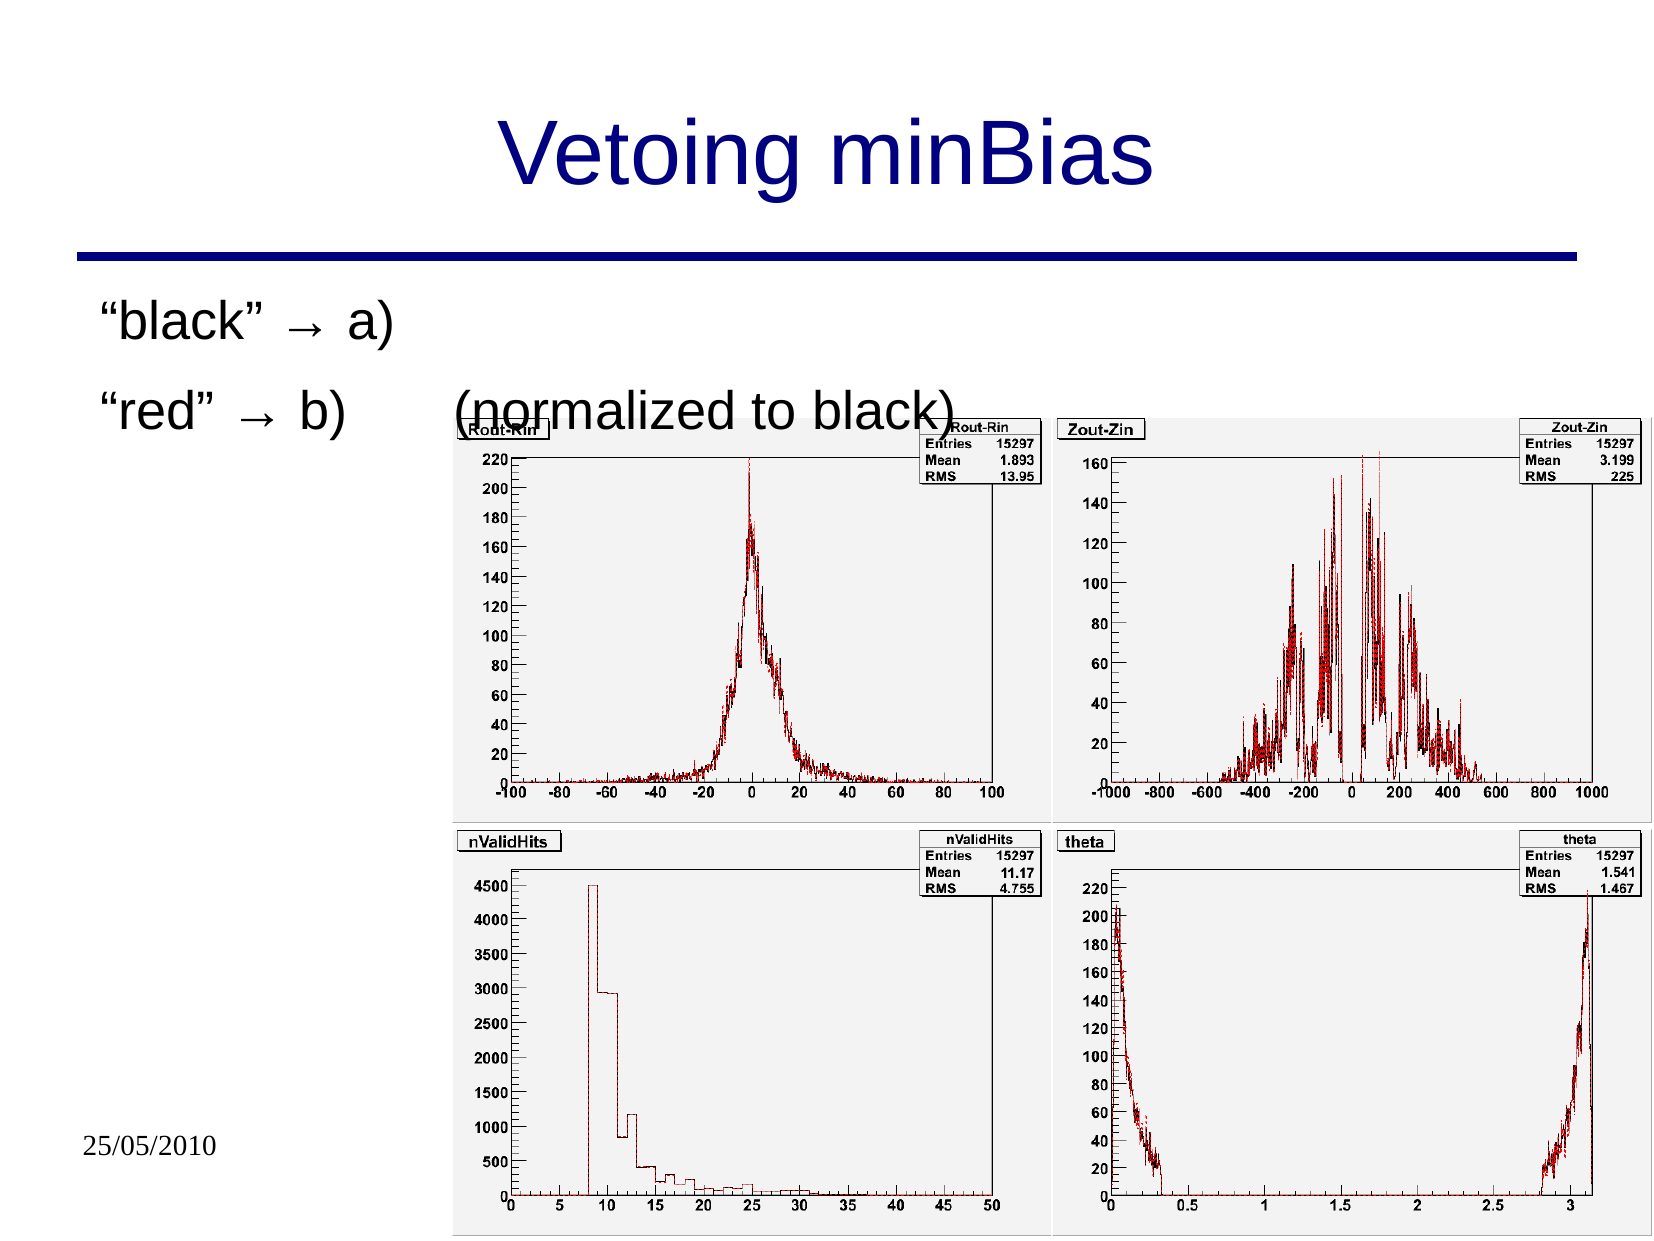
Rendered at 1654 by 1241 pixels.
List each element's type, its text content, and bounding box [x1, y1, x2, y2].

title Vetoing minBias [82, 56, 1571, 250]
picture [1571, 416, 1652, 823]
list “black” → a) “red” → b) (normalized to black) [82, 290, 1571, 1094]
picture [451, 828, 1652, 1236]
